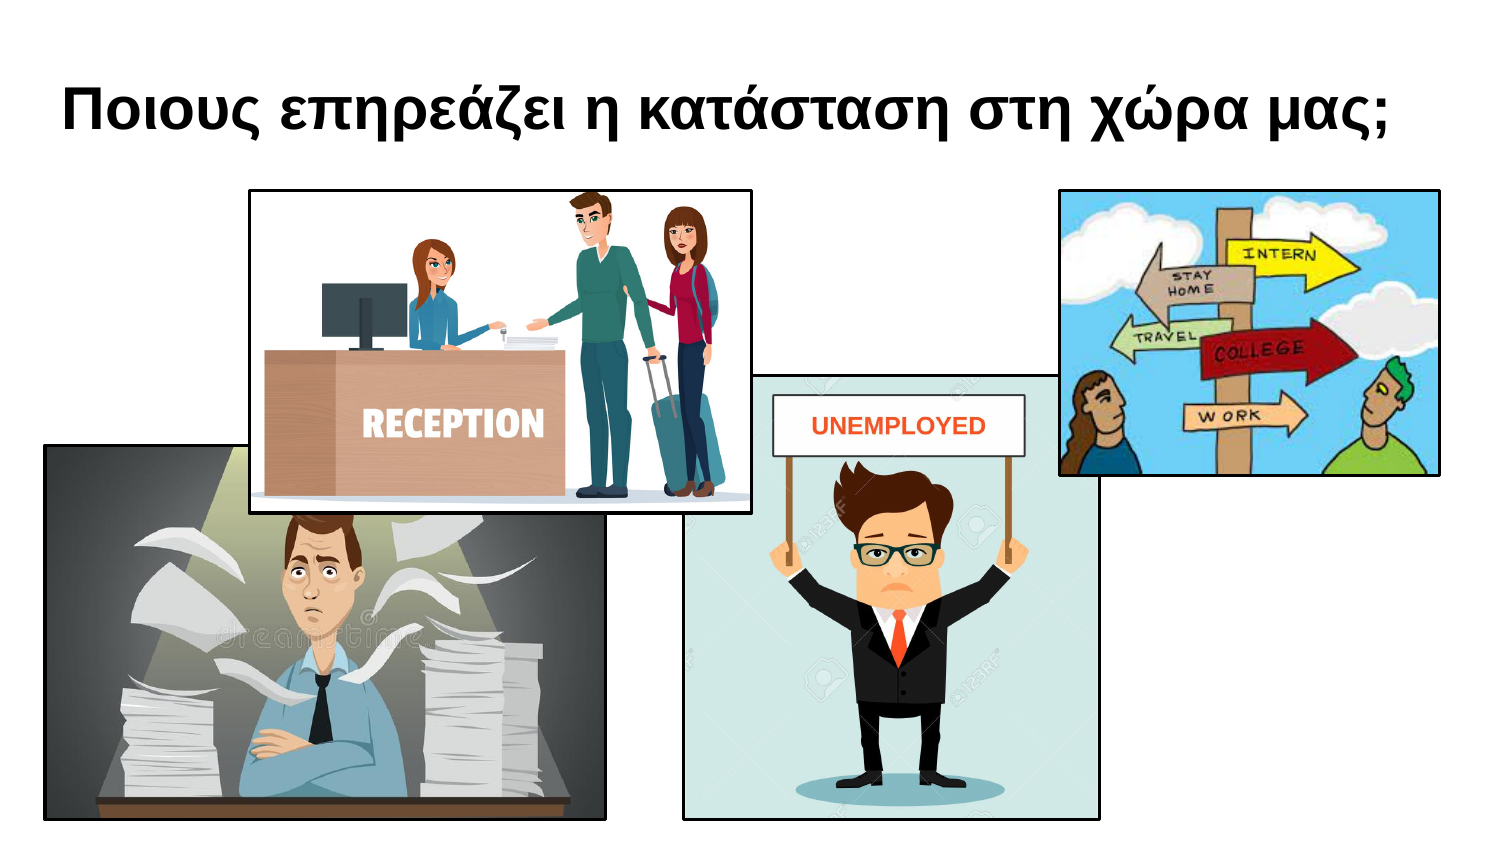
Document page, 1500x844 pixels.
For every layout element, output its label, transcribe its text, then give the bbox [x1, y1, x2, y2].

picture [250, 192, 750, 512]
text_box Ποιους επηρεάζει η κατάσταση στη χώρα μας; [46, 54, 1463, 157]
picture [685, 376, 1098, 819]
picture [1061, 192, 1438, 474]
picture [46, 446, 605, 819]
